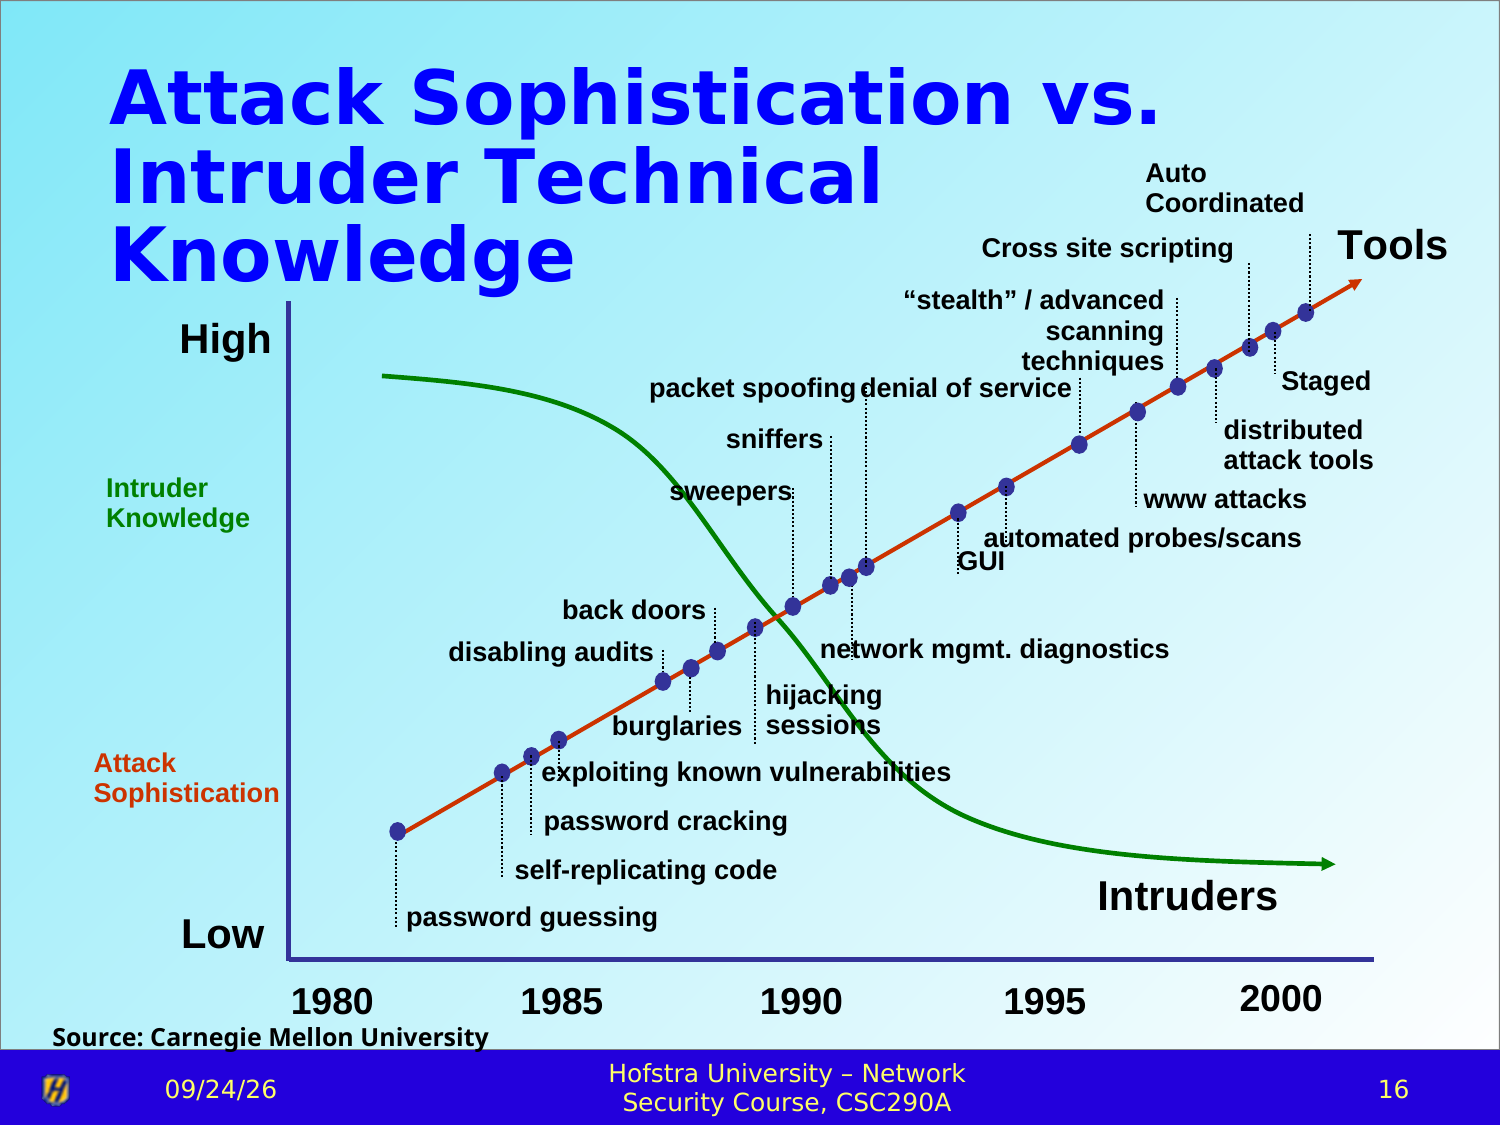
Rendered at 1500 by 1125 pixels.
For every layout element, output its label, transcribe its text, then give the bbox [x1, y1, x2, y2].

text_box [857, 557, 875, 577]
text_box Auto Coordinated [1128, 149, 1322, 227]
text_box Low [164, 902, 282, 966]
text_box [1169, 377, 1187, 396]
text_box 1995 [986, 972, 1104, 1032]
text_box hijacking sessions [748, 671, 907, 749]
text_box [784, 597, 802, 616]
text_box sweepers [652, 467, 809, 515]
text_box [550, 730, 568, 748]
text_box Tools [1320, 213, 1466, 277]
text_box Cross site scripting [964, 224, 1251, 272]
text_box disabling audits [431, 629, 671, 676]
text_box burglaries [594, 702, 760, 750]
text_box back doors [545, 587, 723, 634]
text_box [1206, 359, 1223, 378]
text_box packet spoofing [632, 364, 843, 412]
text_box exploiting known vulnerabilities [524, 748, 968, 796]
text_box Source: Carnegie Mellon University [37, 1012, 505, 1062]
text_box automated probes/scans [966, 514, 1319, 562]
text_box [709, 641, 727, 661]
text_box [493, 763, 511, 783]
text_box [949, 503, 967, 523]
text_box [998, 477, 1015, 497]
text_box [1264, 321, 1282, 341]
text_box [1070, 435, 1088, 454]
text_box 2000 [1222, 969, 1340, 1028]
text_box password guessing [389, 894, 675, 941]
text_box denial of service [843, 364, 1089, 412]
text_box network mgmt. diagnostics [803, 625, 1187, 673]
text_box Attack Sophistication [76, 739, 297, 817]
text_box “stealth” / advanced scanning techniques [879, 277, 1181, 385]
text_box Intruder Knowledge [89, 464, 267, 542]
text_box password cracking [526, 797, 805, 845]
text_box Staged [1264, 357, 1389, 405]
text_box 1985 [503, 972, 621, 1032]
text_box 1980 [274, 972, 391, 1012]
text_box High [162, 307, 289, 371]
text_box [682, 658, 700, 678]
text_box [1297, 303, 1315, 322]
text_box Attack Sophistication vs. Intruder Technical Knowledge [109, 61, 1367, 175]
text_box [840, 568, 858, 588]
text_box [654, 676, 672, 691]
text_box Intruders [1080, 864, 1296, 928]
text_box GUI [940, 537, 1023, 585]
text_box [746, 618, 764, 638]
text_box sniffers [708, 416, 841, 463]
text_box [1129, 402, 1147, 422]
text_box [821, 575, 839, 595]
text_box 1980 [359, 992, 366, 1010]
text_box distributed attack tools [1206, 406, 1391, 484]
text_box 1990 [743, 972, 860, 1032]
text_box self-replicating code [497, 847, 794, 894]
text_box [1241, 337, 1259, 357]
picture [37, 1072, 76, 1110]
text_box GUI [962, 555, 973, 567]
text_box www attacks [1126, 475, 1337, 523]
text_box [389, 822, 407, 841]
